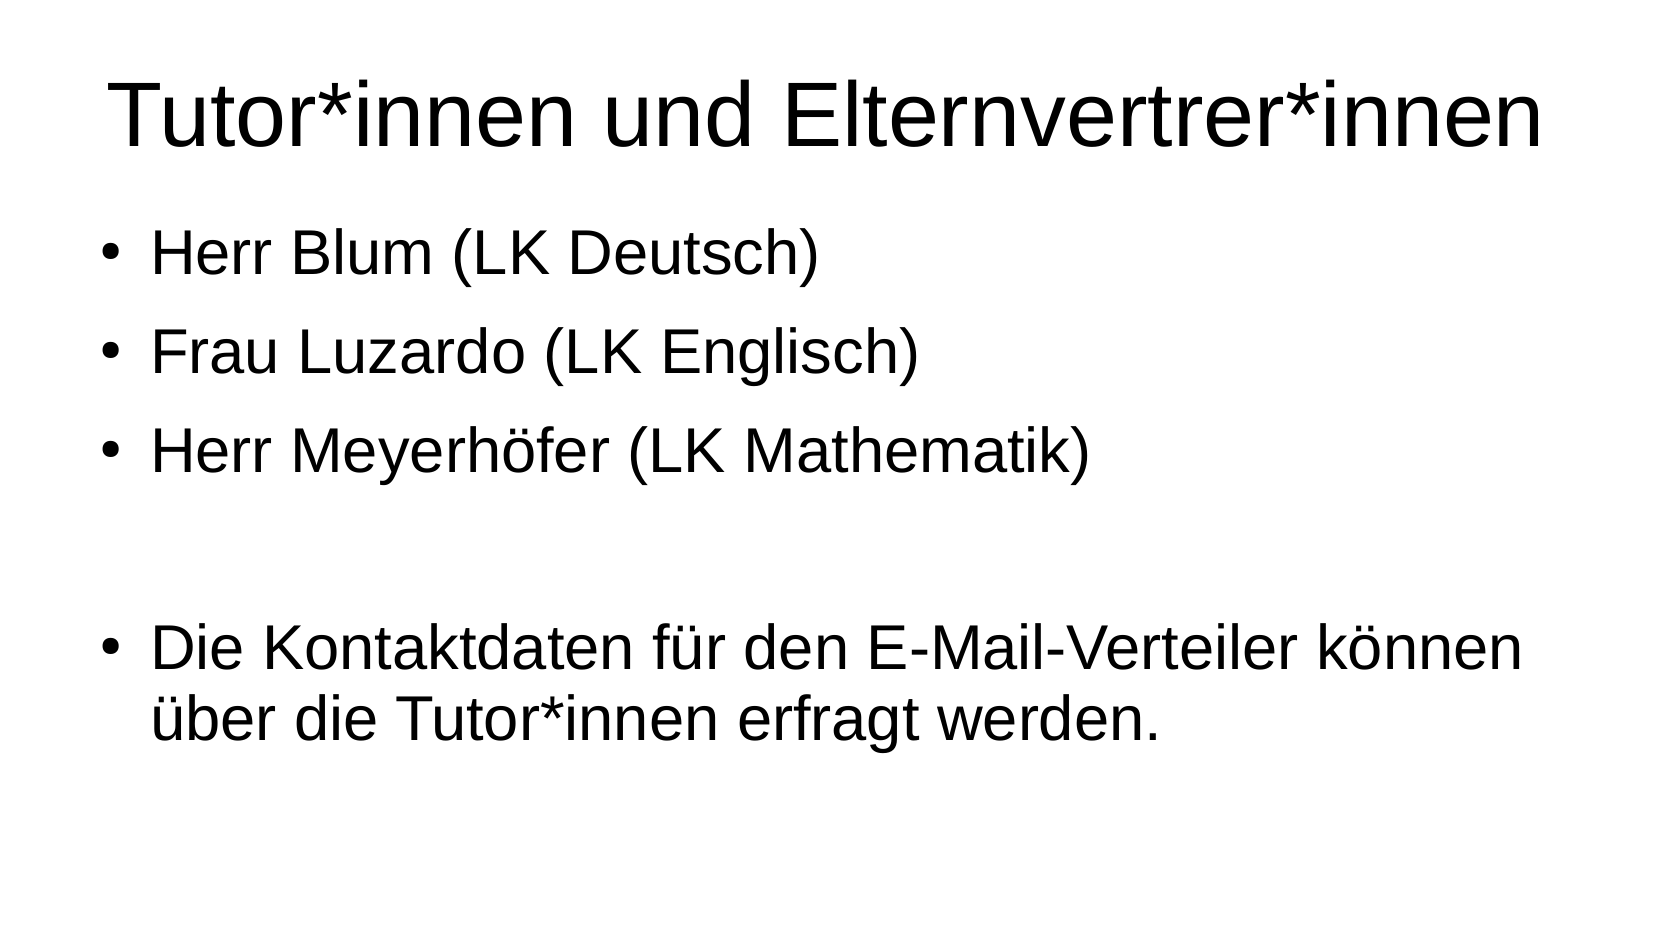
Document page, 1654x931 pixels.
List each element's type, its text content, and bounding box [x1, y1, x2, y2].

list Herr Blum (LK Deutsch) Frau Luzardo (LK Englisch) Herr Meyerhöfer (LK Mathematik) Die Kontaktdaten für den E-Mail-Verteiler können über die Tutor*innen erfragt werden. [82, 217, 1571, 758]
title Tutor*innen und Elternvertrer*innen [82, 37, 1571, 193]
